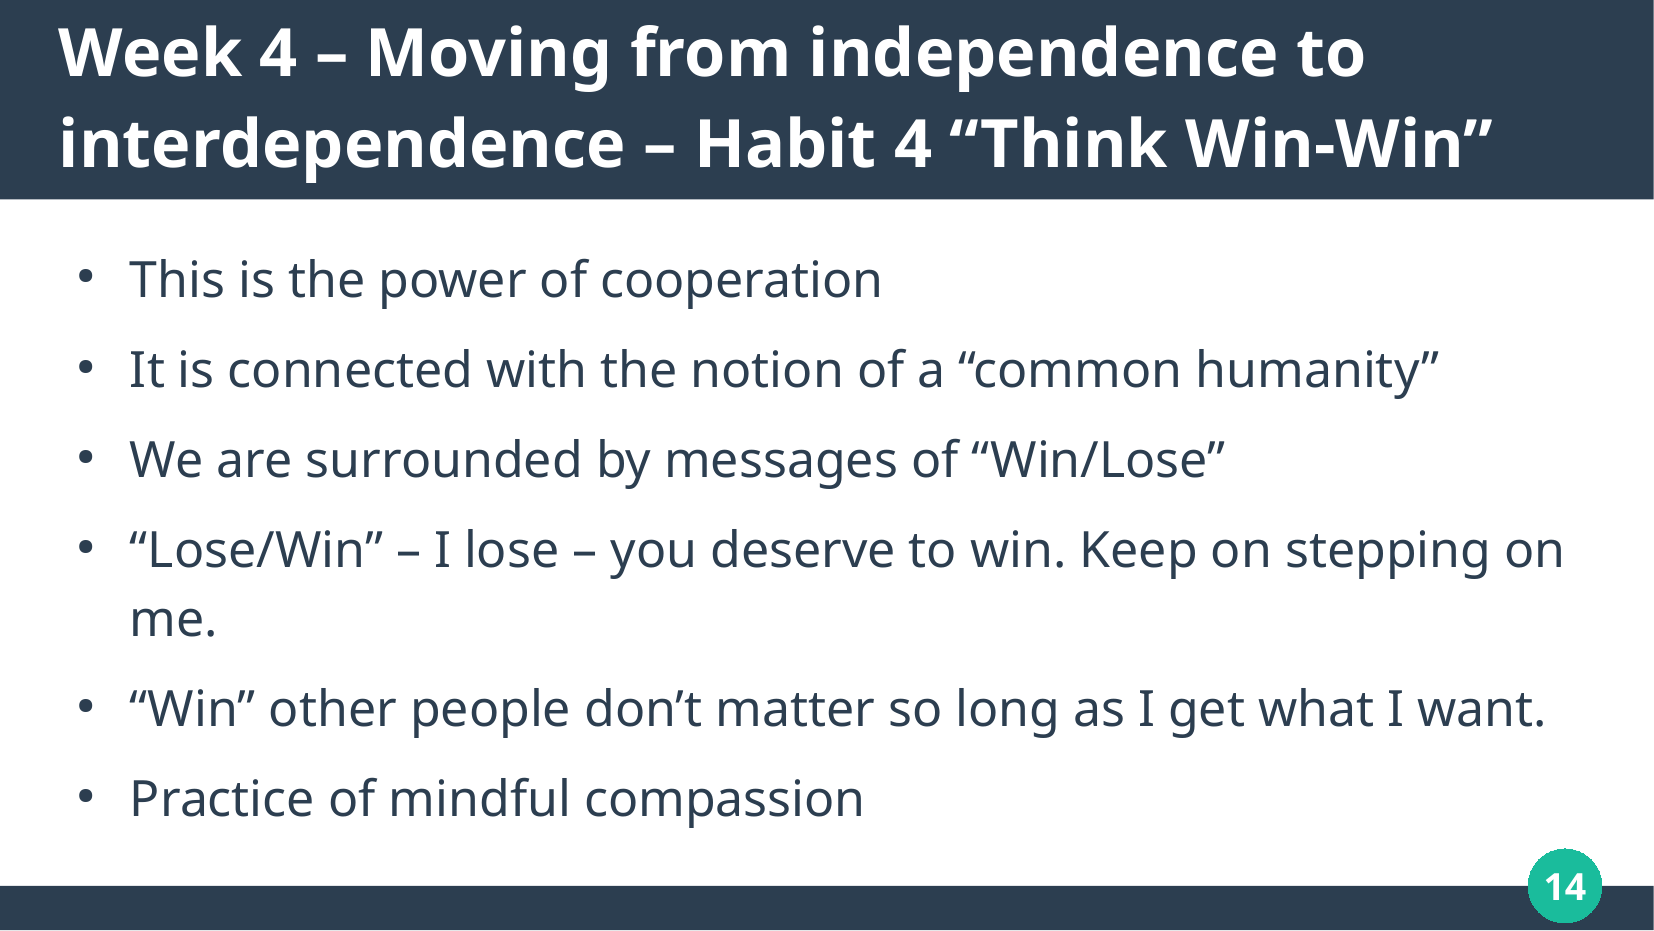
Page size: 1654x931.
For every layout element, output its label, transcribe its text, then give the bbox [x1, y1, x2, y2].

list This is the power of cooperation It is connected with the notion of a “common humanity” We are surrounded by messages of “Win/Lose” “Lose/Win” – I lose – you deserve to win. Keep on stepping on me. “Win” other people don’t matter so long as I get what I want. Practice of mindful compassion [59, 243, 1595, 864]
title Week 4 – Moving from independence to interdependence – Habit 4 “Think Win-Win” [59, 37, 1595, 156]
